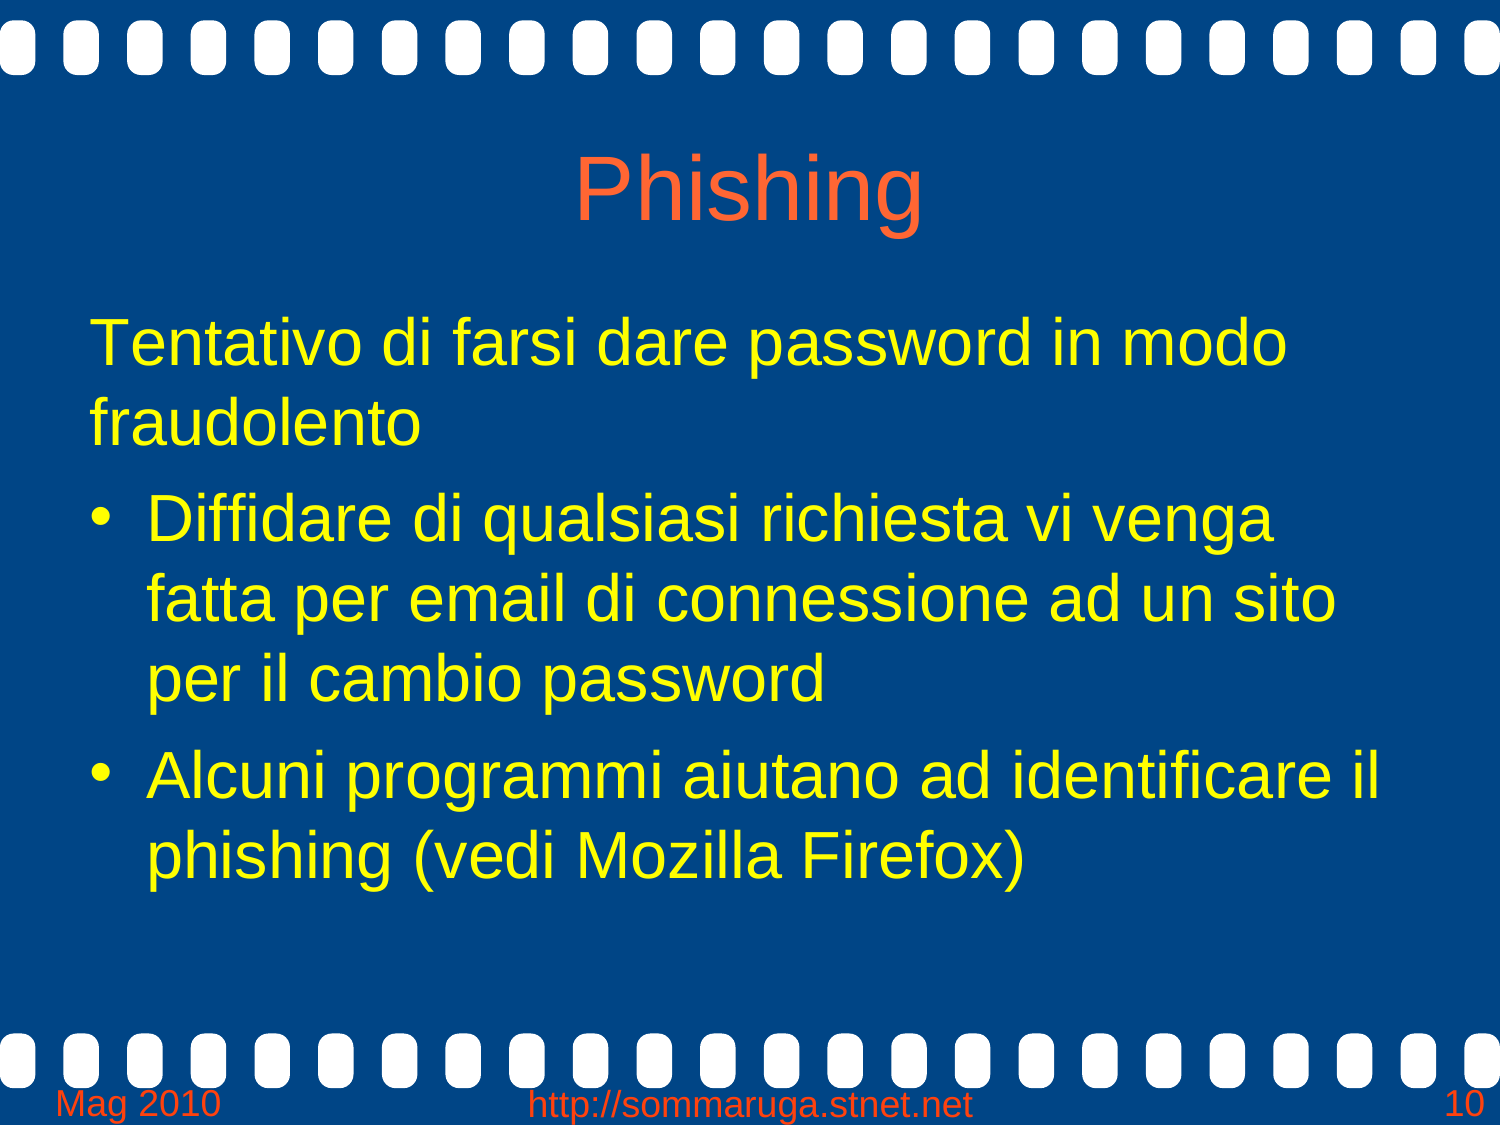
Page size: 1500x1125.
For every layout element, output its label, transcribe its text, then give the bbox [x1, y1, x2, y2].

title Phishing [75, 58, 1426, 290]
list Tentativo di farsi dare password in modo fraudolento Diffidare di qualsiasi richiesta vi venga fatta per email di connessione ad un sito per il cambio password Alcuni programmi aiutano ad identificare il phishing (vedi Mozilla Firefox) [75, 290, 1426, 1021]
